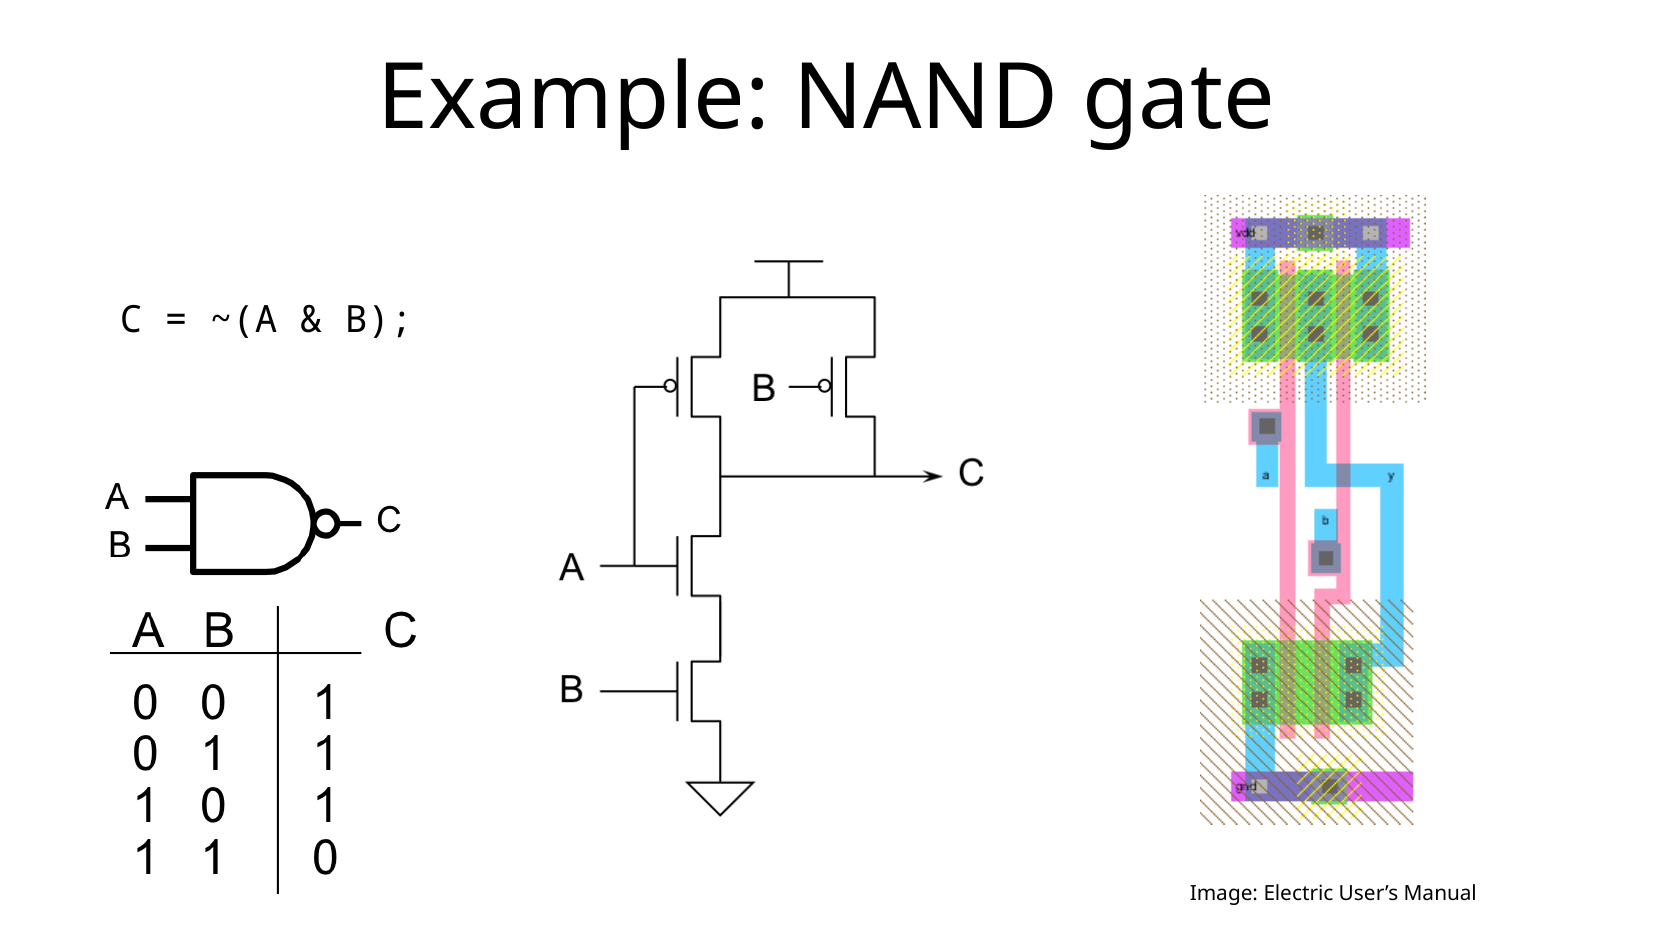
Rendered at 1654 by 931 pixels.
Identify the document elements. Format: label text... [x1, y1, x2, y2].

text_box C = ~(A & B); [105, 284, 392, 350]
picture [544, 260, 996, 817]
text_box Image: Electric User’s Manual [1175, 870, 1480, 916]
picture [1200, 195, 1426, 826]
picture [90, 464, 421, 894]
title Example: NAND gate [82, 15, 1571, 171]
